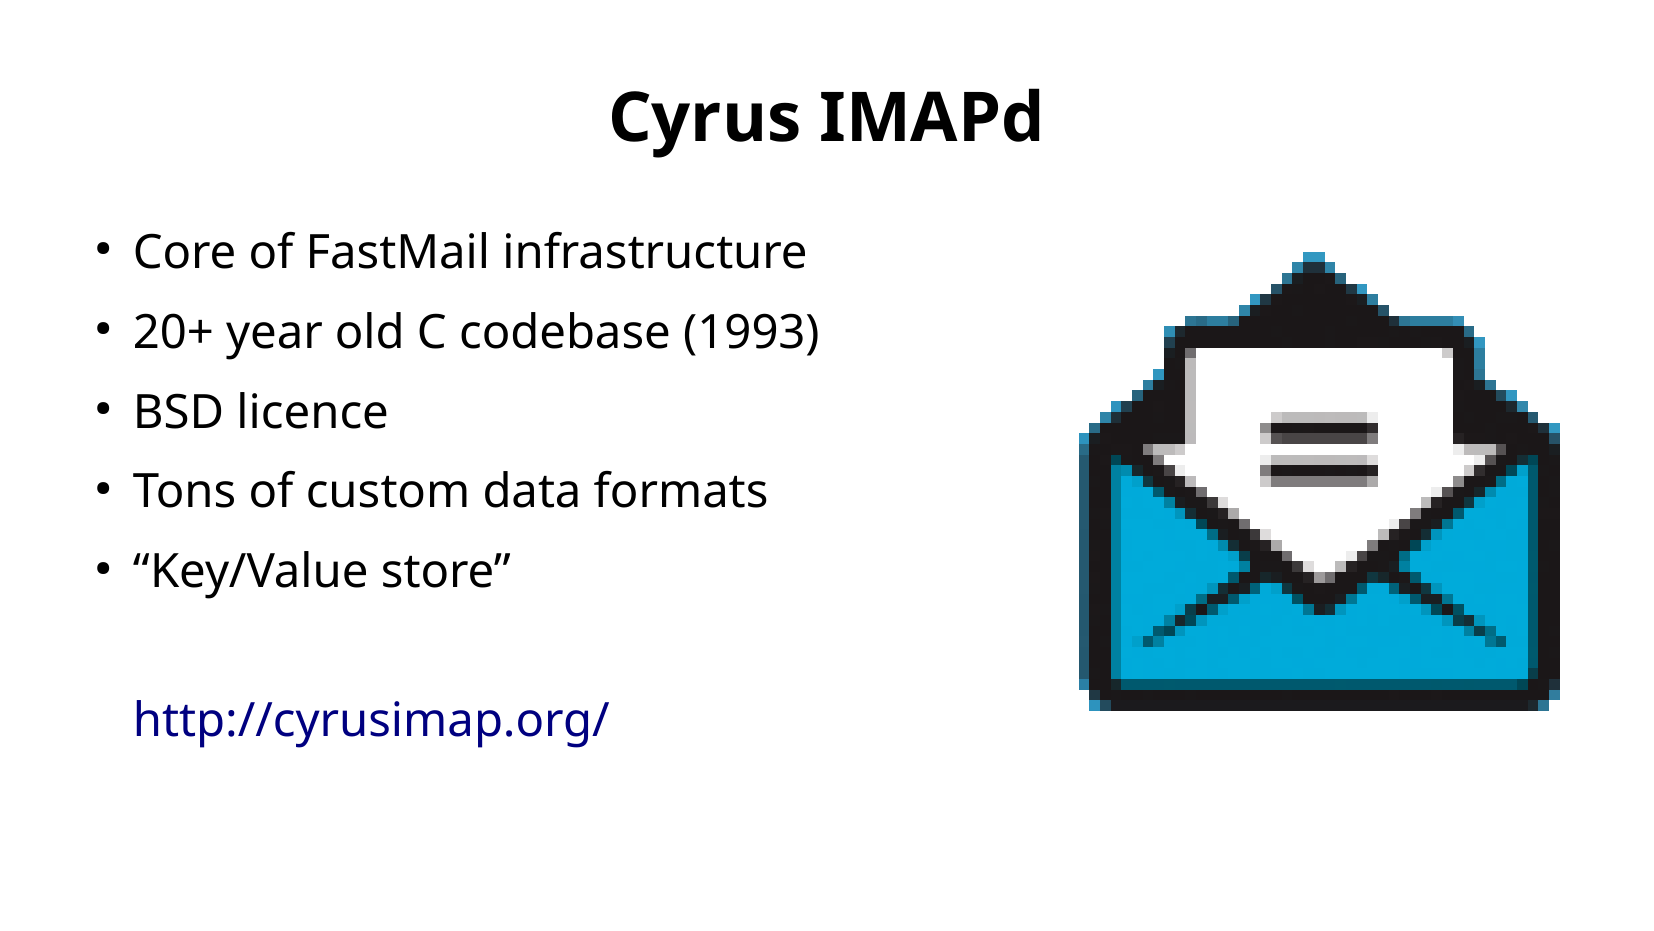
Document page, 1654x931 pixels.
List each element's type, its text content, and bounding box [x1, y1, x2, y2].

title Cyrus IMAPd [82, 37, 1571, 193]
picture [1079, 252, 1571, 766]
list Core of FastMail infrastructure 20+ year old C codebase (1993) BSD licence Tons of custom data formats “Key/Value store” http://cyrusimap.org/ [82, 217, 1571, 758]
